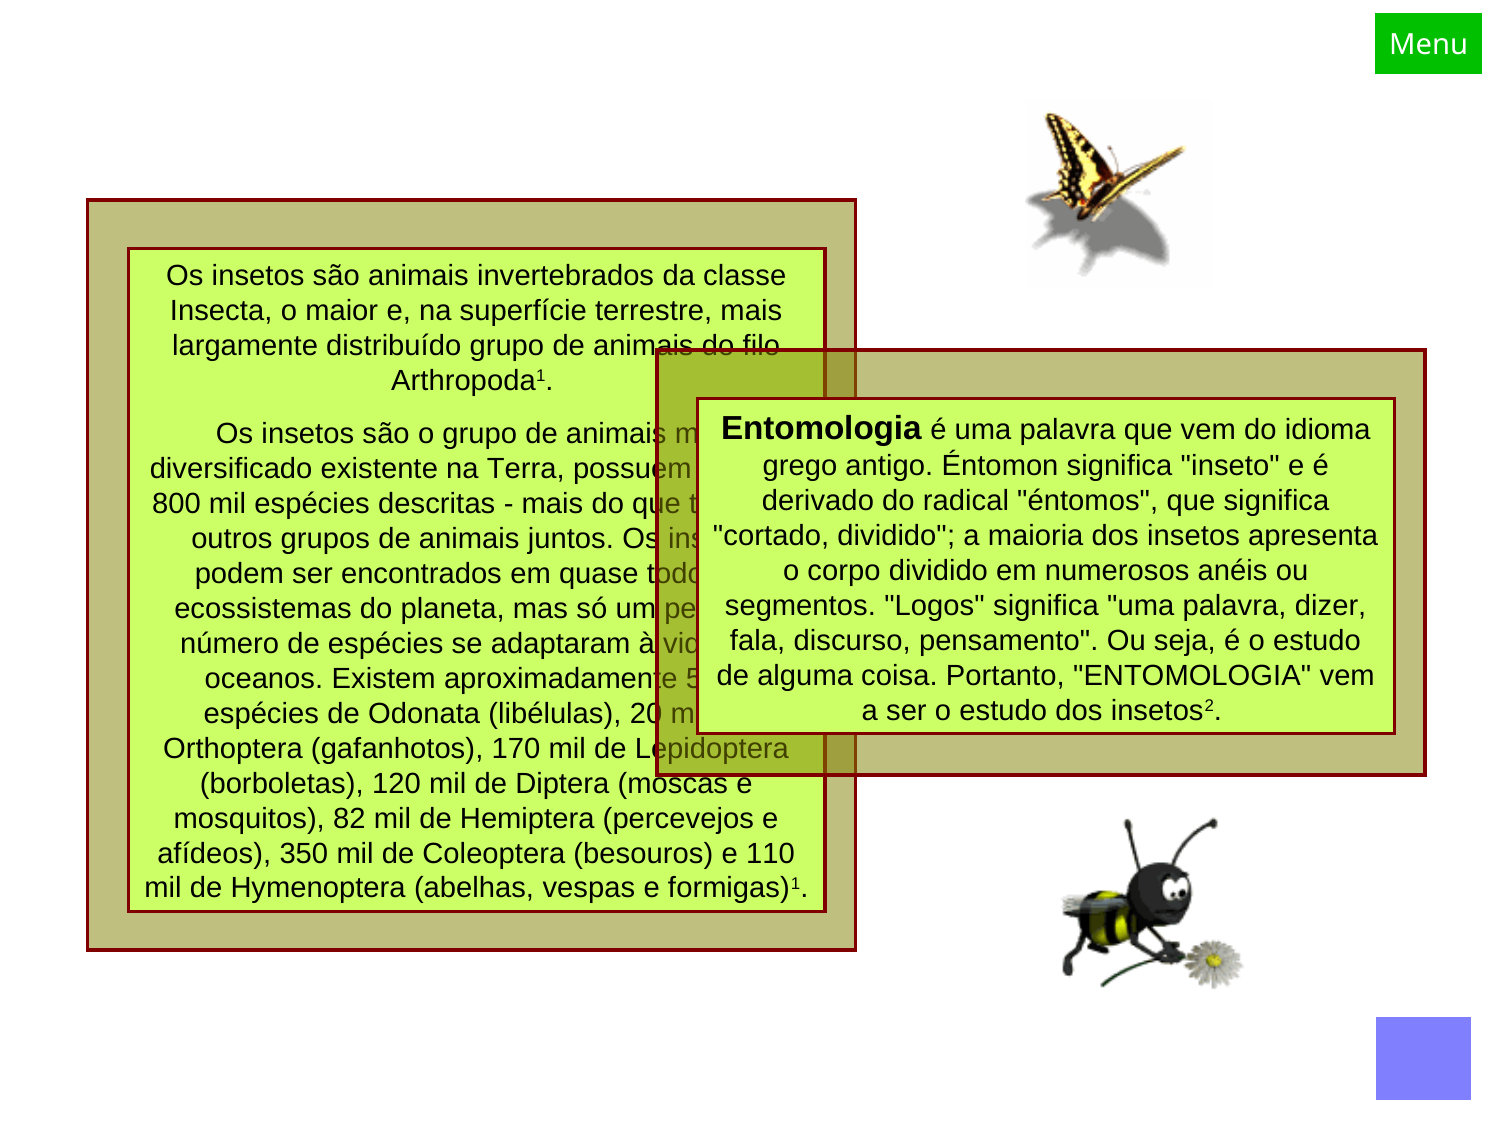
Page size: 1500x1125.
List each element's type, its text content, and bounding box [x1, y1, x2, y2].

text_box Entomologia é uma palavra que vem do idioma grego antigo. Éntomon significa "inseto" e é derivado do radical "éntomos", que significa "cortado, dividido"; a maioria dos insetos apresenta o corpo dividido em numerosos anéis ou segmentos. "Logos" significa "uma palavra, dizer, fala, discurso, pensamento". Ou seja, é o estudo de alguma coisa. Portanto, "ENTOMOLOGIA" vem a ser o estudo dos insetos2. [697, 398, 1395, 734]
text_box [87, 200, 1426, 951]
picture [1037, 799, 1263, 1026]
text_box Os insetos são animais invertebrados da classe Insecta, o maior e, na superfície terrestre, mais largamente distribuído grupo de animais do filo Arthropoda1. Os insetos são o grupo de animais mais diversificado existente na Terra, possuem mais de 800 mil espécies descritas - mais do que todos os outros grupos de animais juntos. Os insetos podem ser encontrados em quase todos os ecossistemas do planeta, mas só um pequeno número de espécies se adaptaram à vida nos oceanos. Existem aproximadamente 5 mil espécies de Odonata (libélulas), 20 mil de Orthoptera (gafanhotos), 170 mil de Lepidoptera (borboletas), 120 mil de Diptera (moscas e mosquitos), 82 mil de Hemiptera (percevejos e afídeos), 350 mil de Coleoptera (besouros) e 110 mil de Hymenoptera (abelhas, vespas e formigas)1. [128, 248, 826, 912]
picture [1025, 99, 1213, 288]
